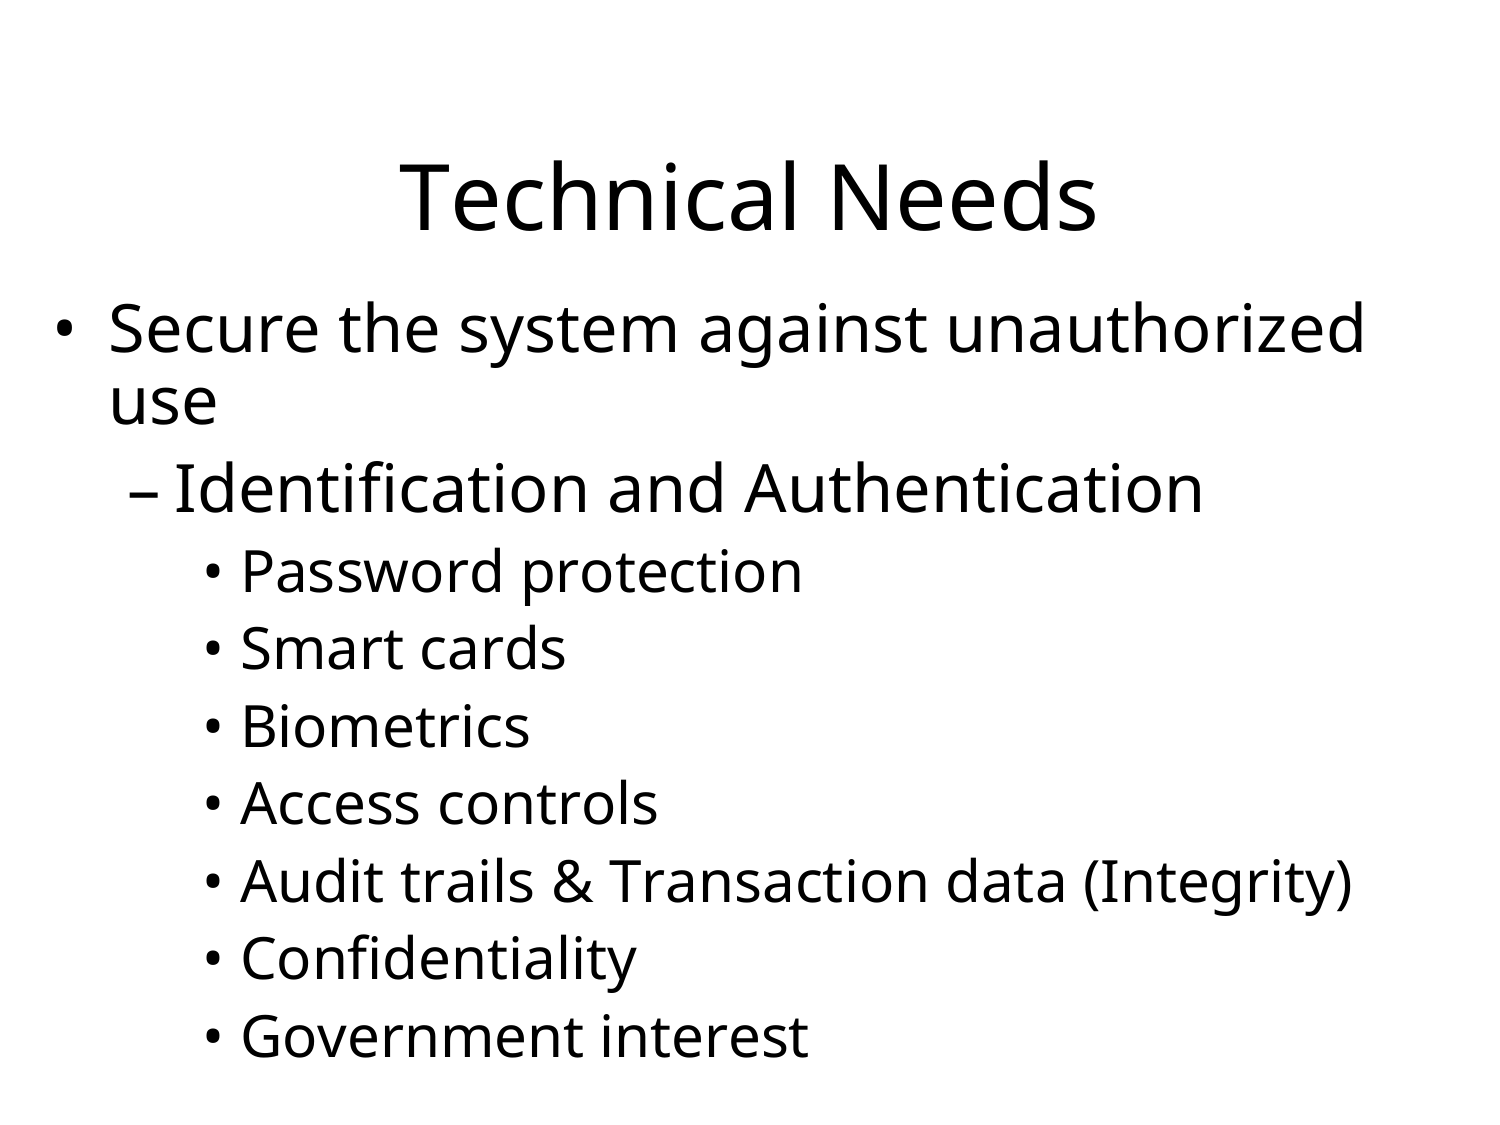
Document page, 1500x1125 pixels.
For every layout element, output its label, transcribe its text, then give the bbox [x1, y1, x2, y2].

title Technical Needs [112, 99, 1388, 287]
list Secure the system against unauthorized use Identification and Authentication Password protection Smart cards Biometrics Access controls Audit trails & Transaction data (Integrity) Confidentiality Government interest [37, 287, 1500, 1063]
